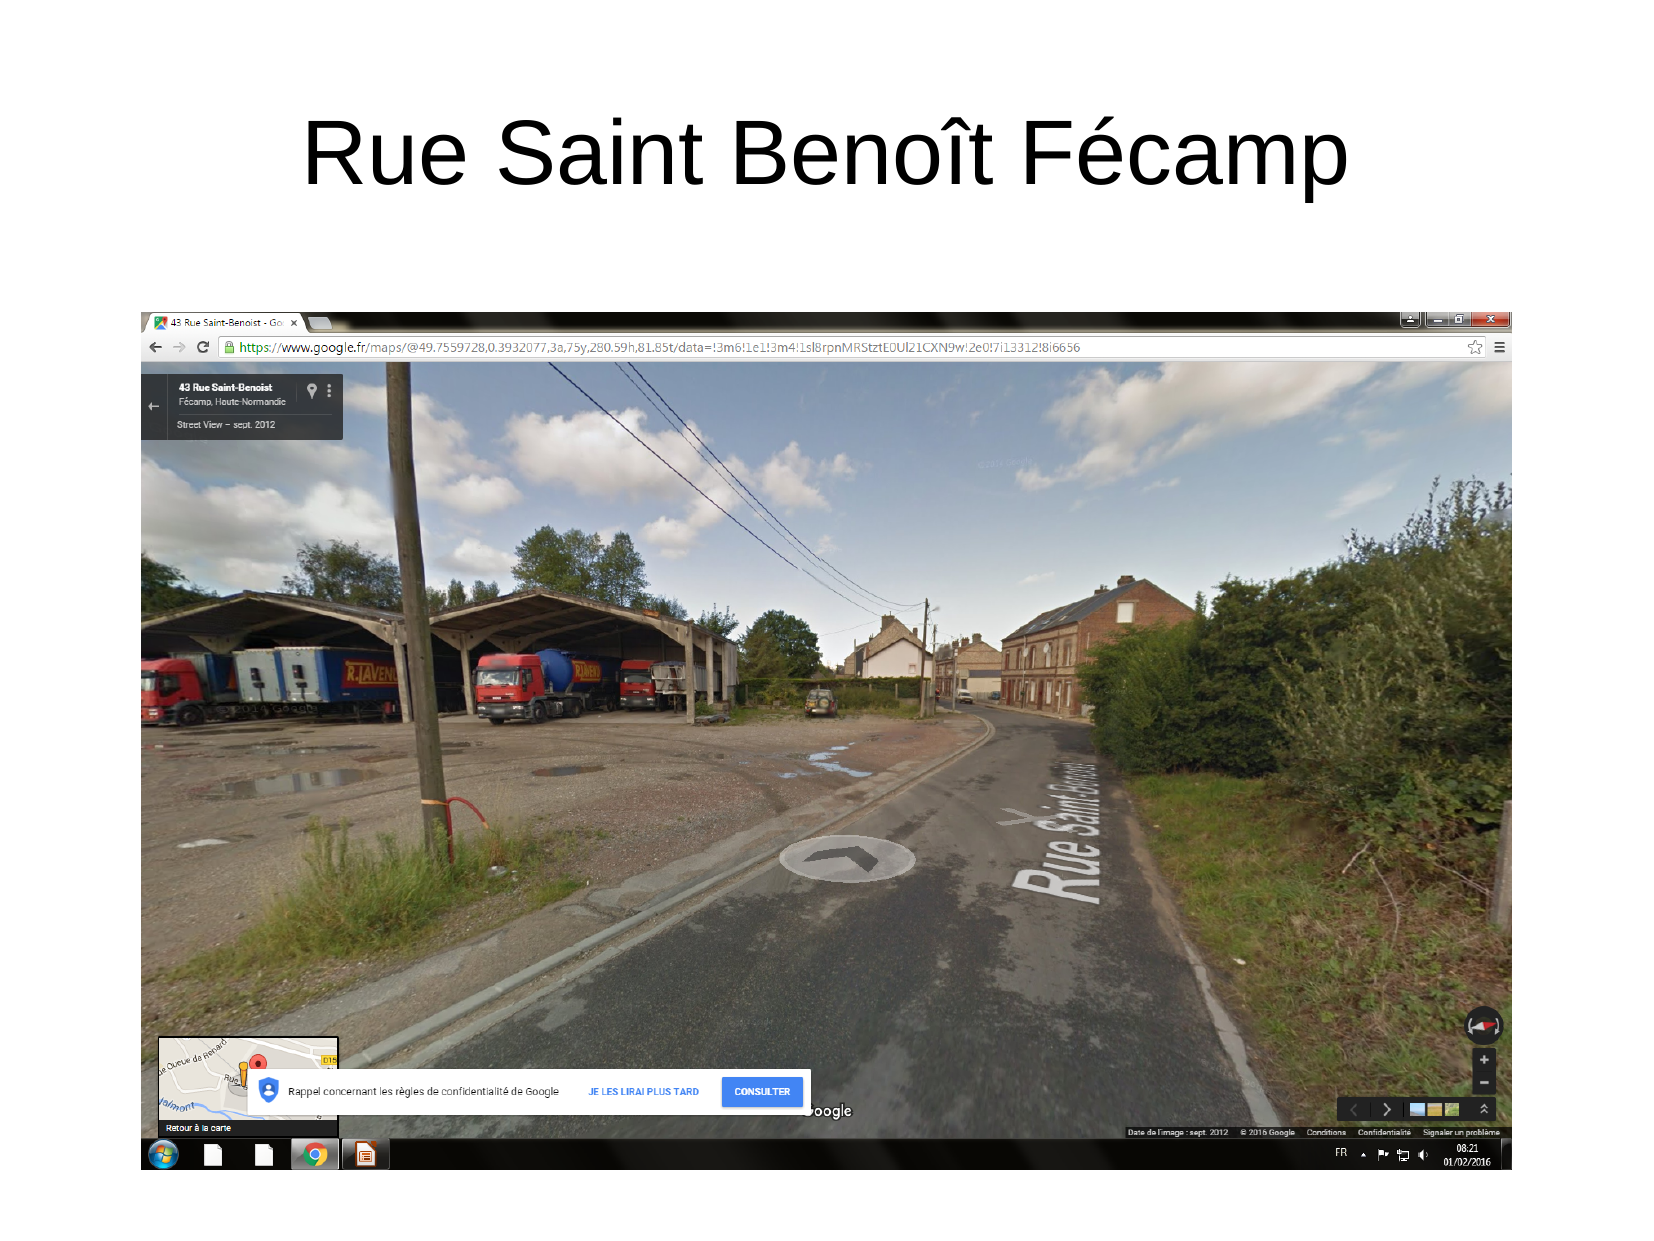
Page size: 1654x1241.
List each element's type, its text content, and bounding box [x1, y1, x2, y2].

picture [141, 312, 1512, 1170]
title Rue Saint Benoît Fécamp [82, 49, 1571, 257]
